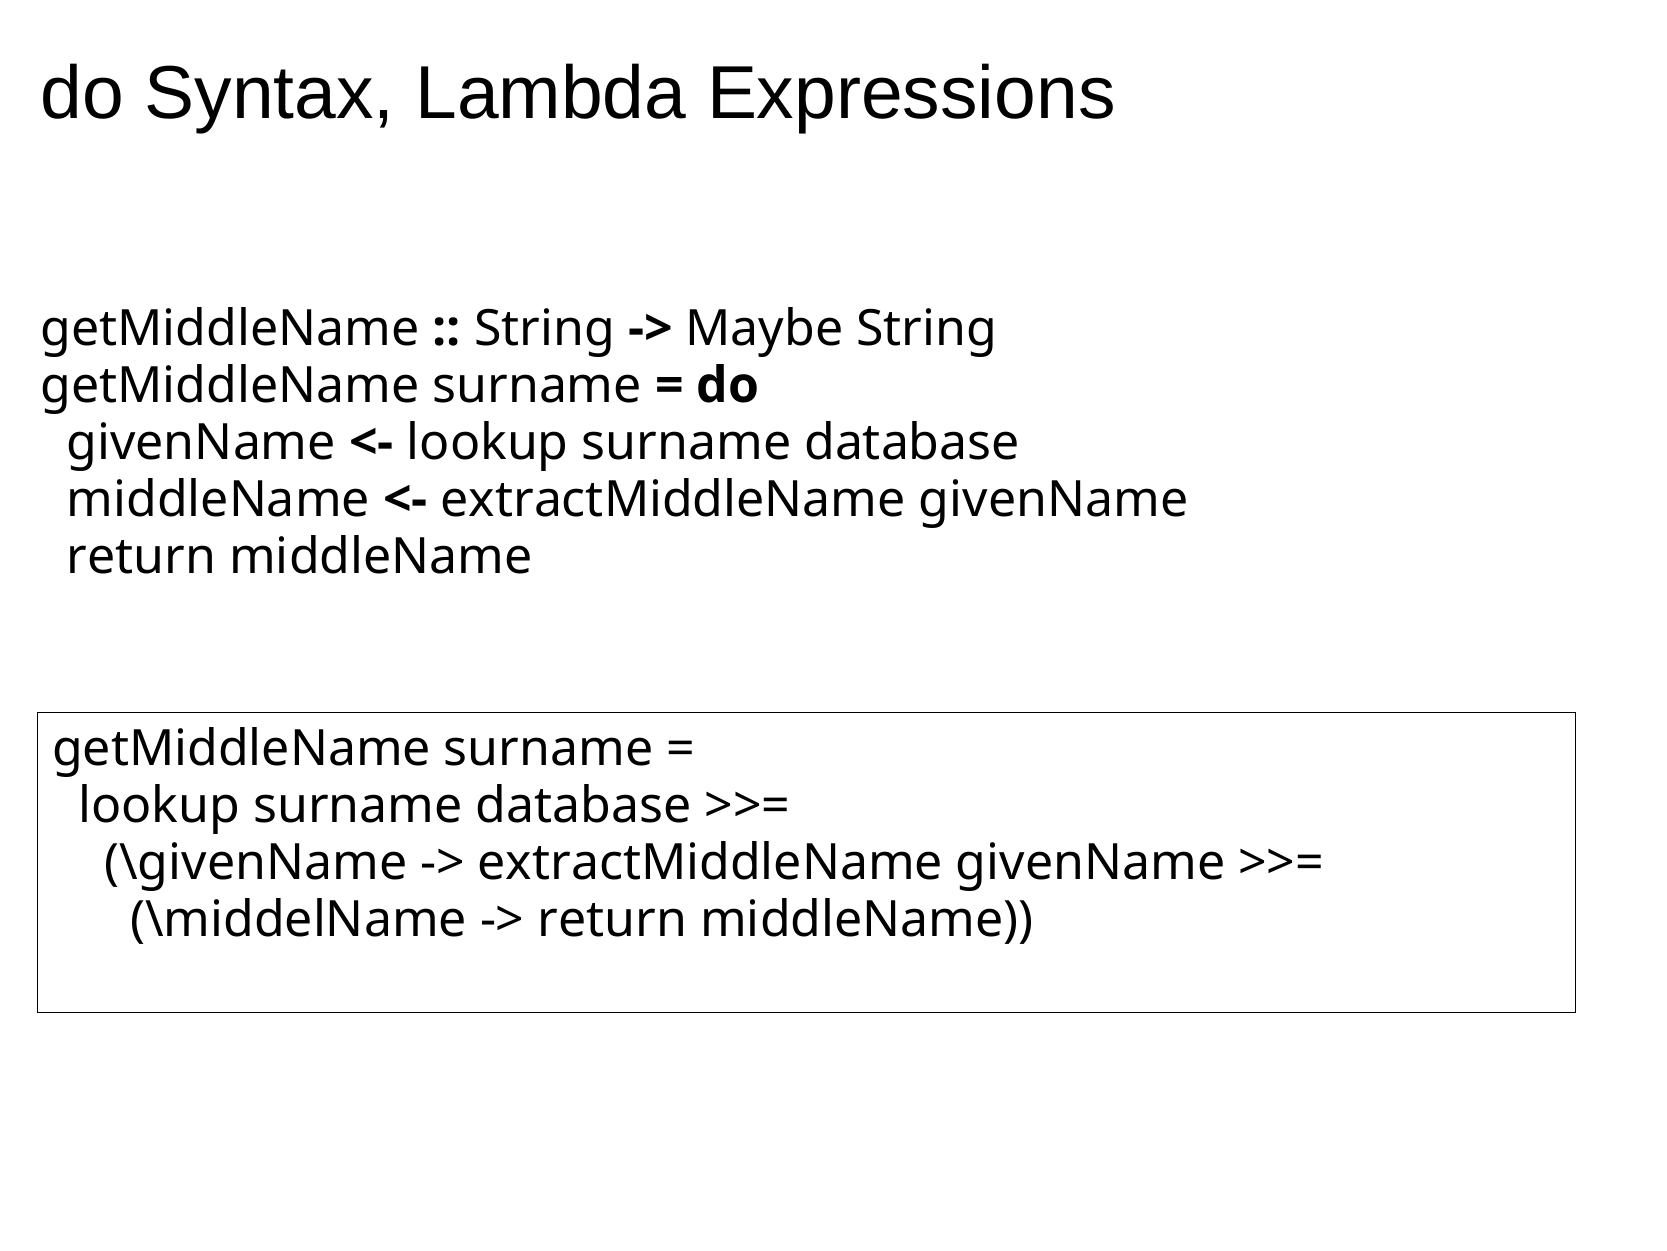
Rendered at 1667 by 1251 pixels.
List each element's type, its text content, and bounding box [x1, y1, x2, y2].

text_box getMiddleName surname = lookup surname database >>= (\givenName -> extractMiddleName givenName >>= (\middelName -> return middleName)) [37, 712, 1576, 1013]
list getMiddleName :: String -> Maybe String getMiddleName surname = do givenName <- lookup surname database middleName <- extractMiddleName givenName return middleName [40, 300, 1627, 601]
title do Syntax, Lambda Expressions [40, 50, 1627, 201]
